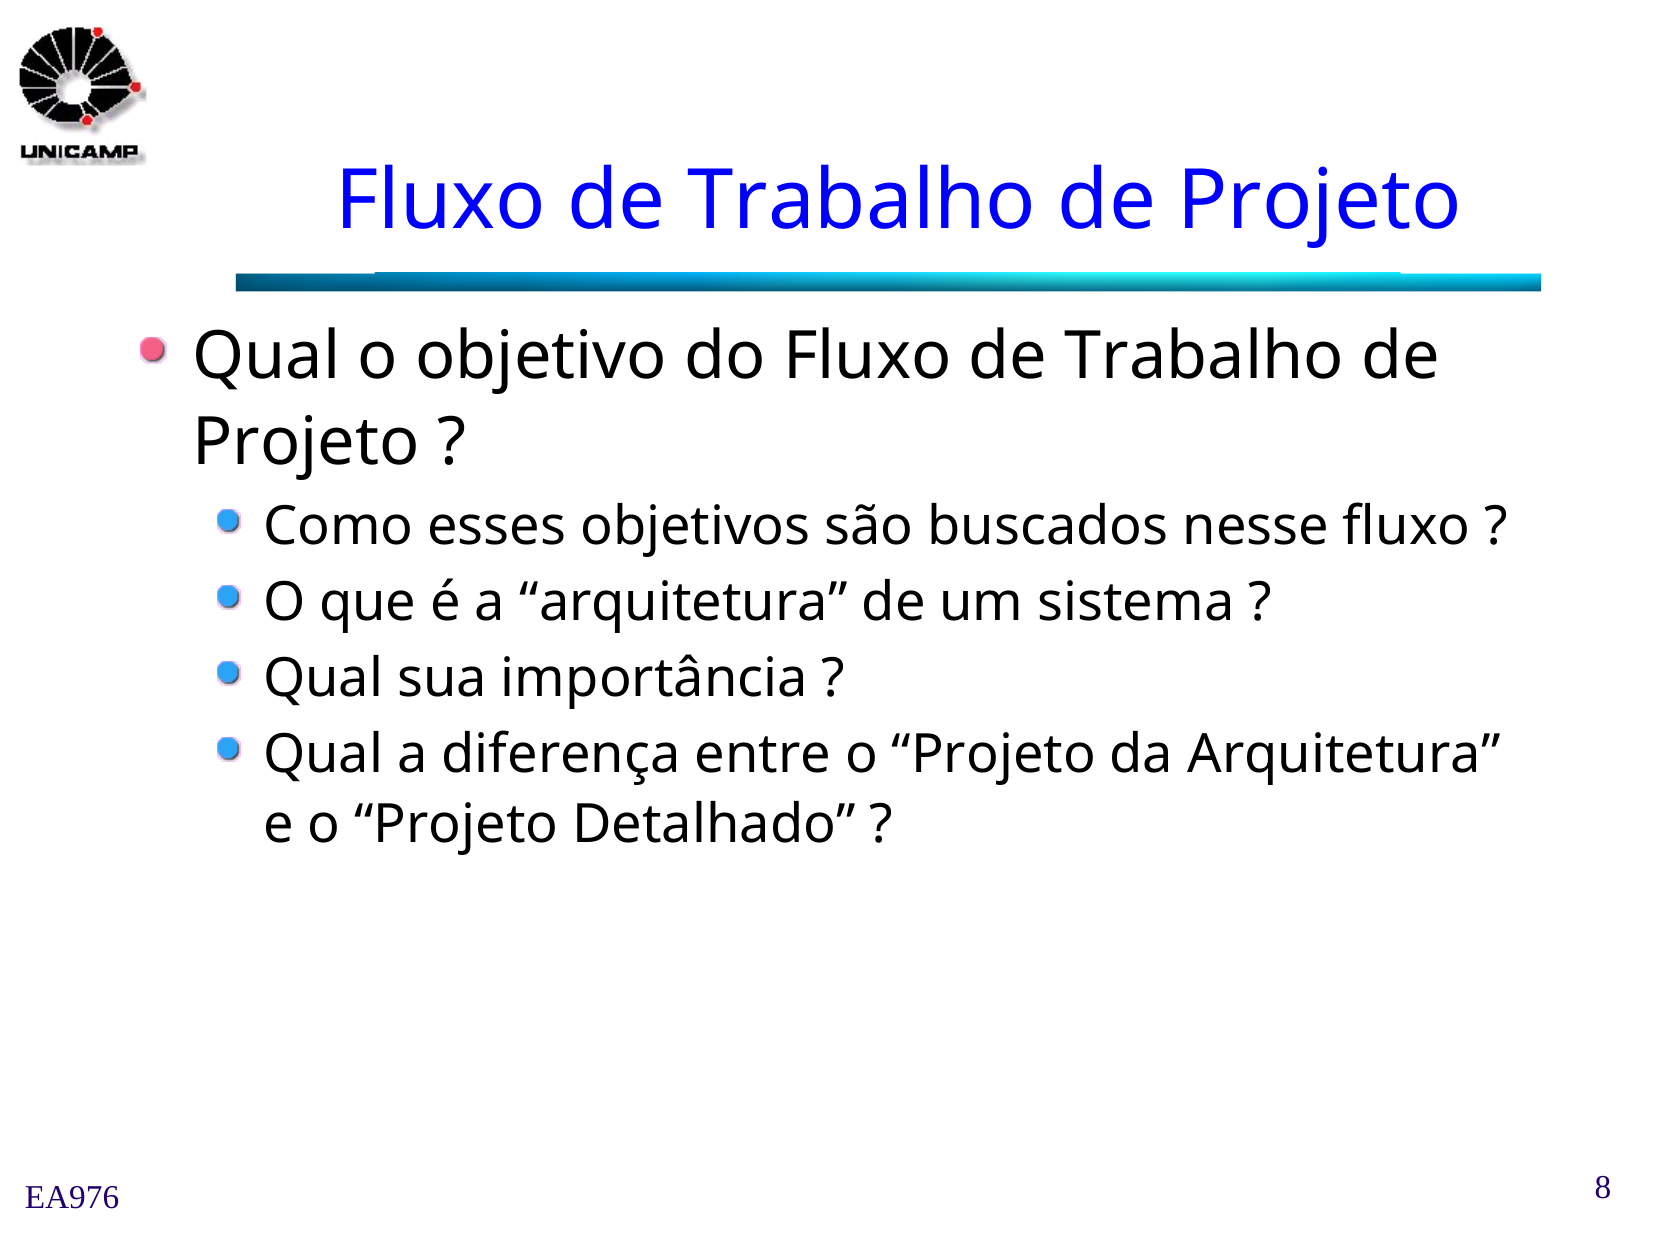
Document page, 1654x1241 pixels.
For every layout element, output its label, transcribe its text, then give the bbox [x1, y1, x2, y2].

title Fluxo de Trabalho de Projeto [264, 21, 1534, 250]
list Qual o objetivo do Fluxo de Trabalho de Projeto ? Como esses objetivos são buscados nesse fluxo ? O que é a “arquitetura” de um sistema ? Qual sua importância ? Qual a diferença entre o “Projeto da Arquitetura” e o “Projeto Detalhado” ? [121, 309, 1534, 1167]
picture [125, 272, 1654, 295]
